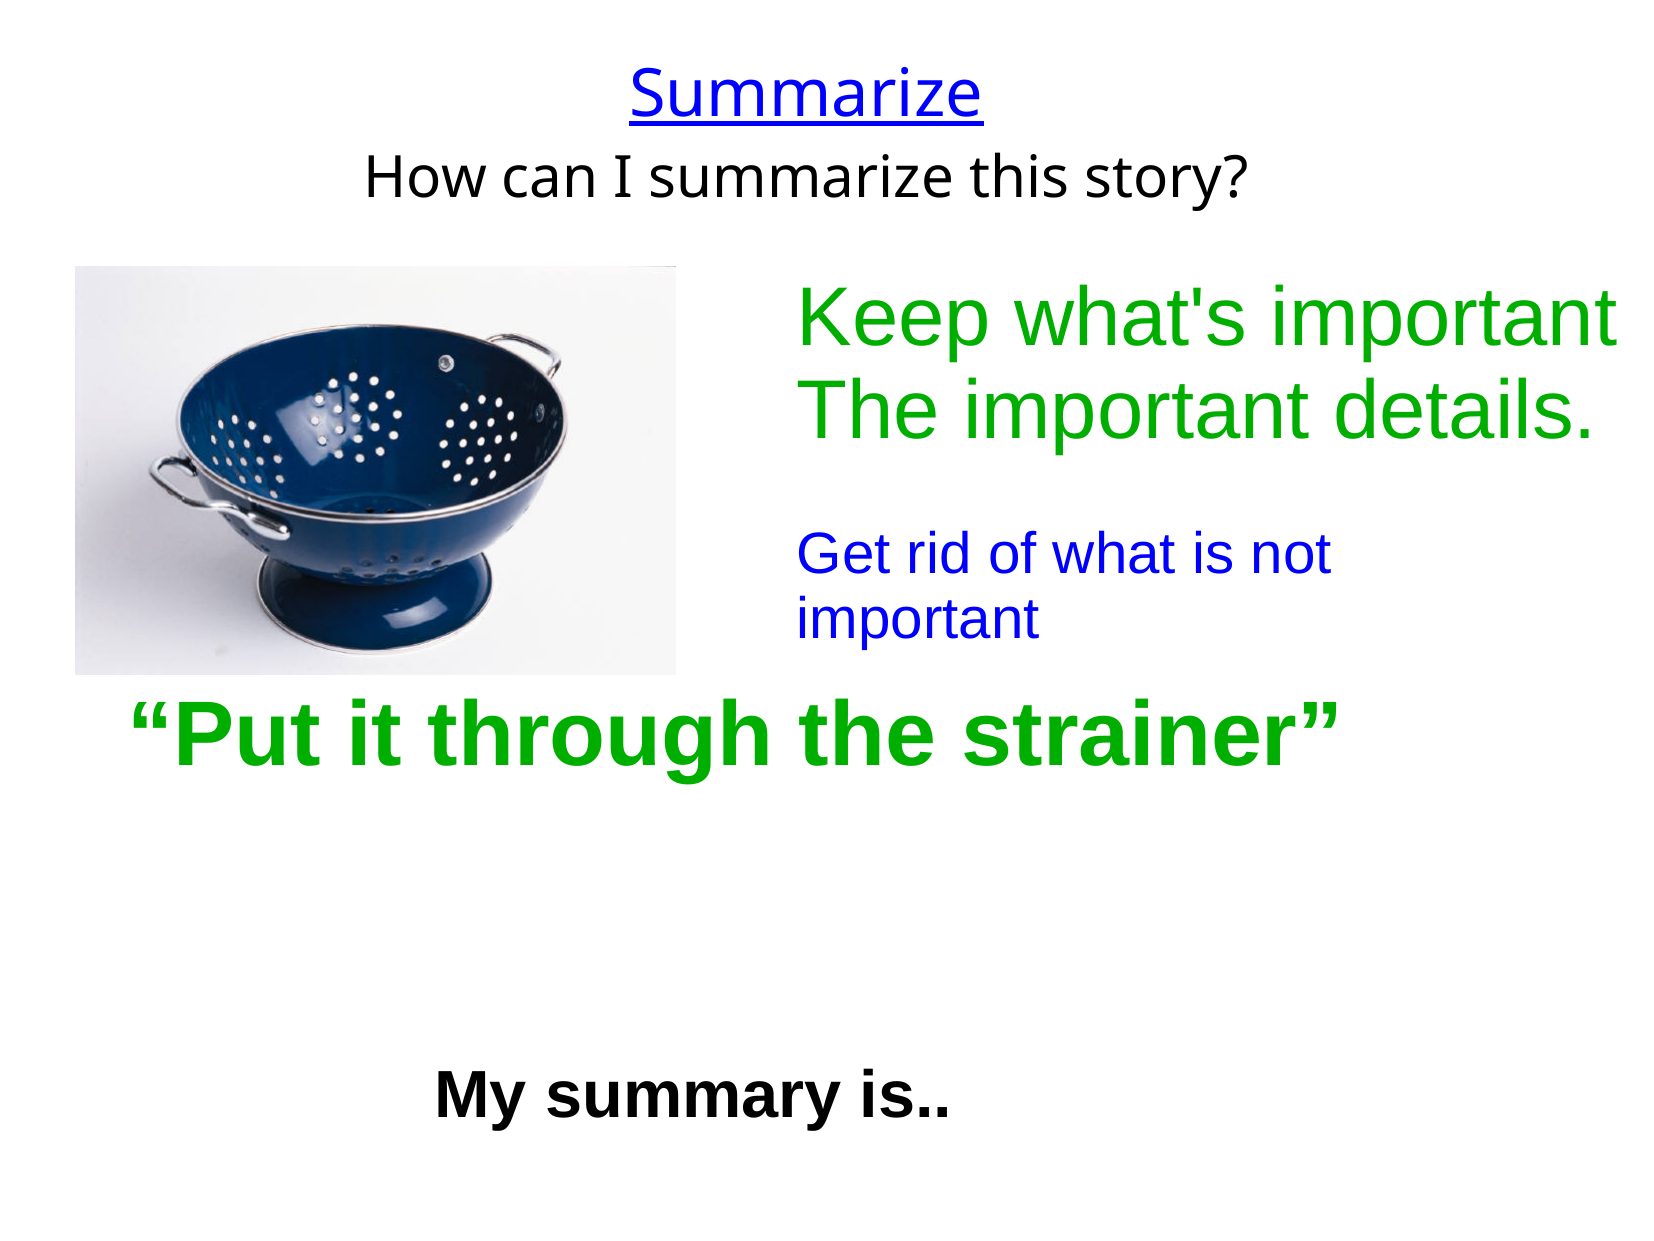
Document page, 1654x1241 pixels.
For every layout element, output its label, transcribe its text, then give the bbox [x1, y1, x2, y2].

text_box Summarize How can I summarize this story? [75, 37, 1538, 229]
picture [75, 266, 676, 676]
text_box My summary is.. [112, 1050, 1276, 1140]
text_box “Put it through the strainer” [112, 675, 1361, 793]
text_box Keep what's important The important details. Get rid of what is not important [782, 262, 1634, 658]
